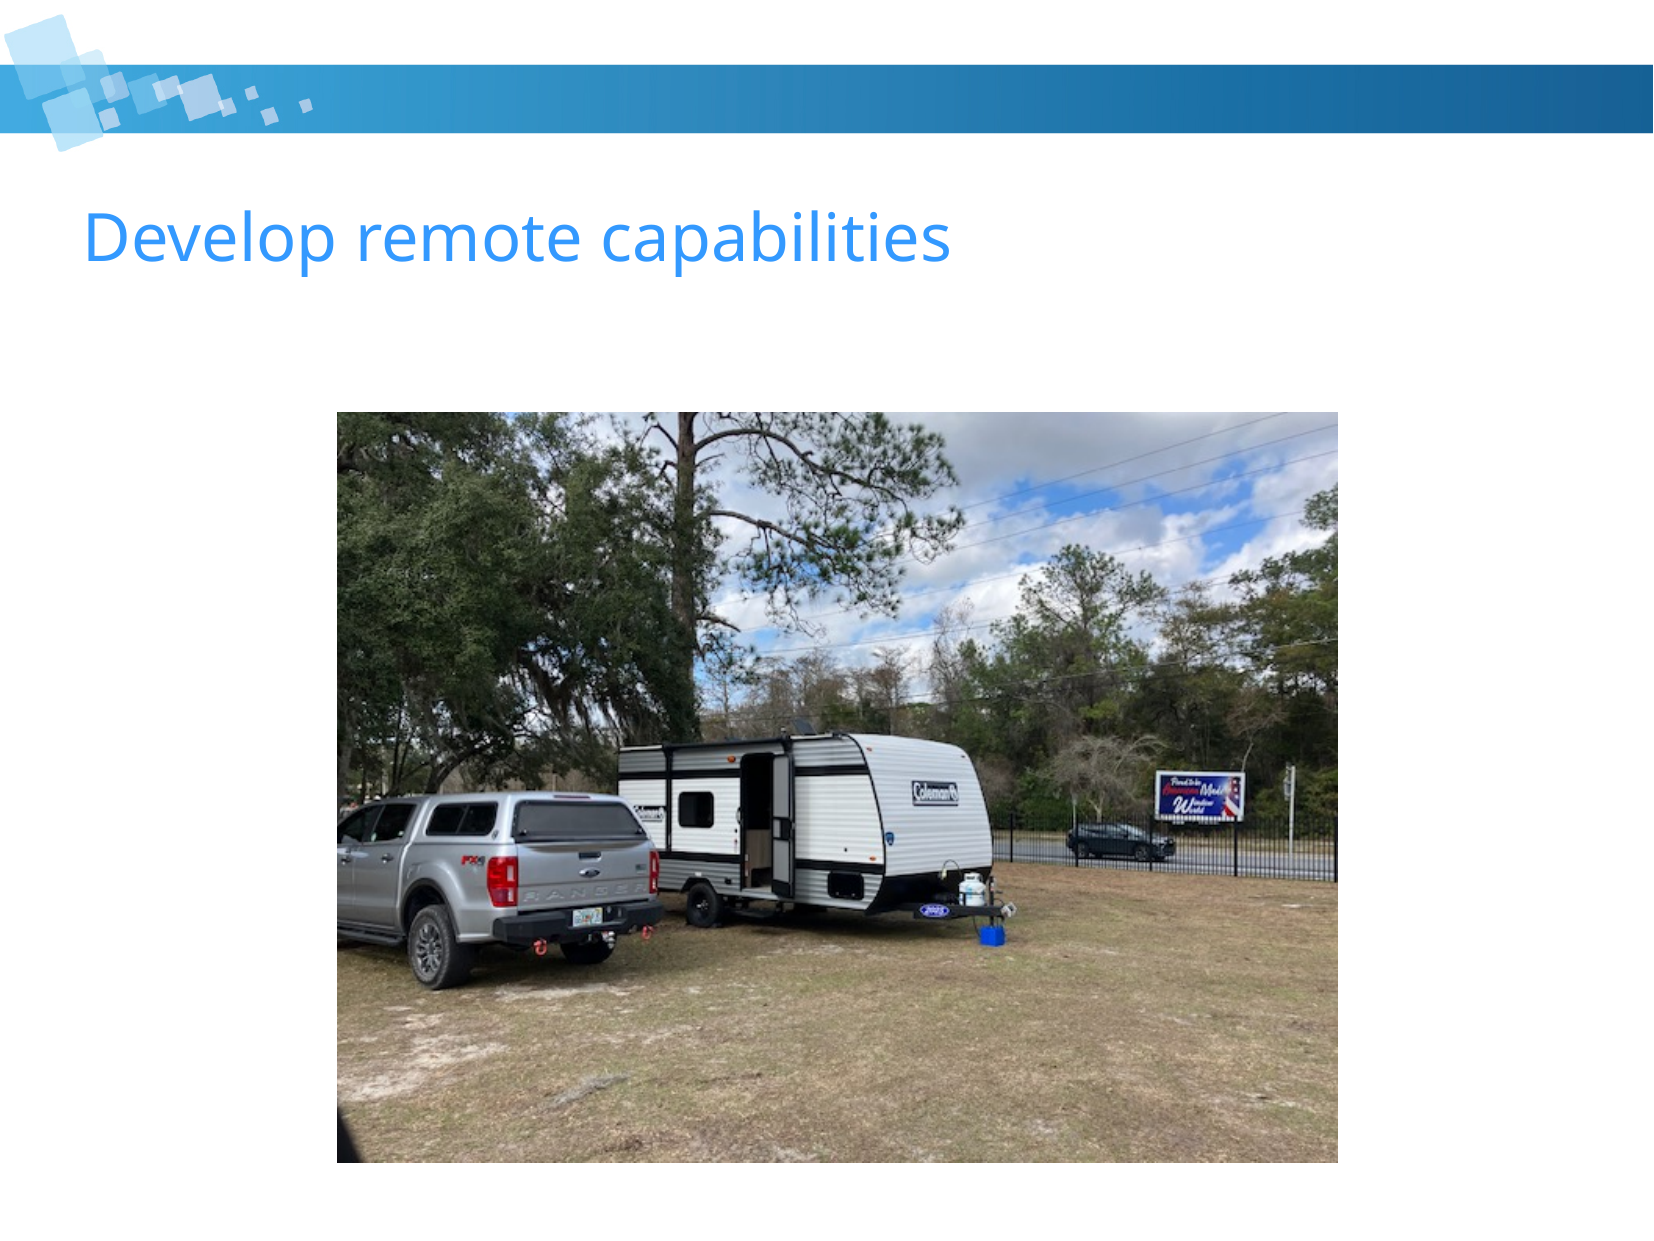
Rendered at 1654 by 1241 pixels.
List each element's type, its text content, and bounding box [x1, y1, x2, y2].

picture [0, 0, 1653, 1238]
title Develop remote capabilities [82, 132, 1571, 340]
